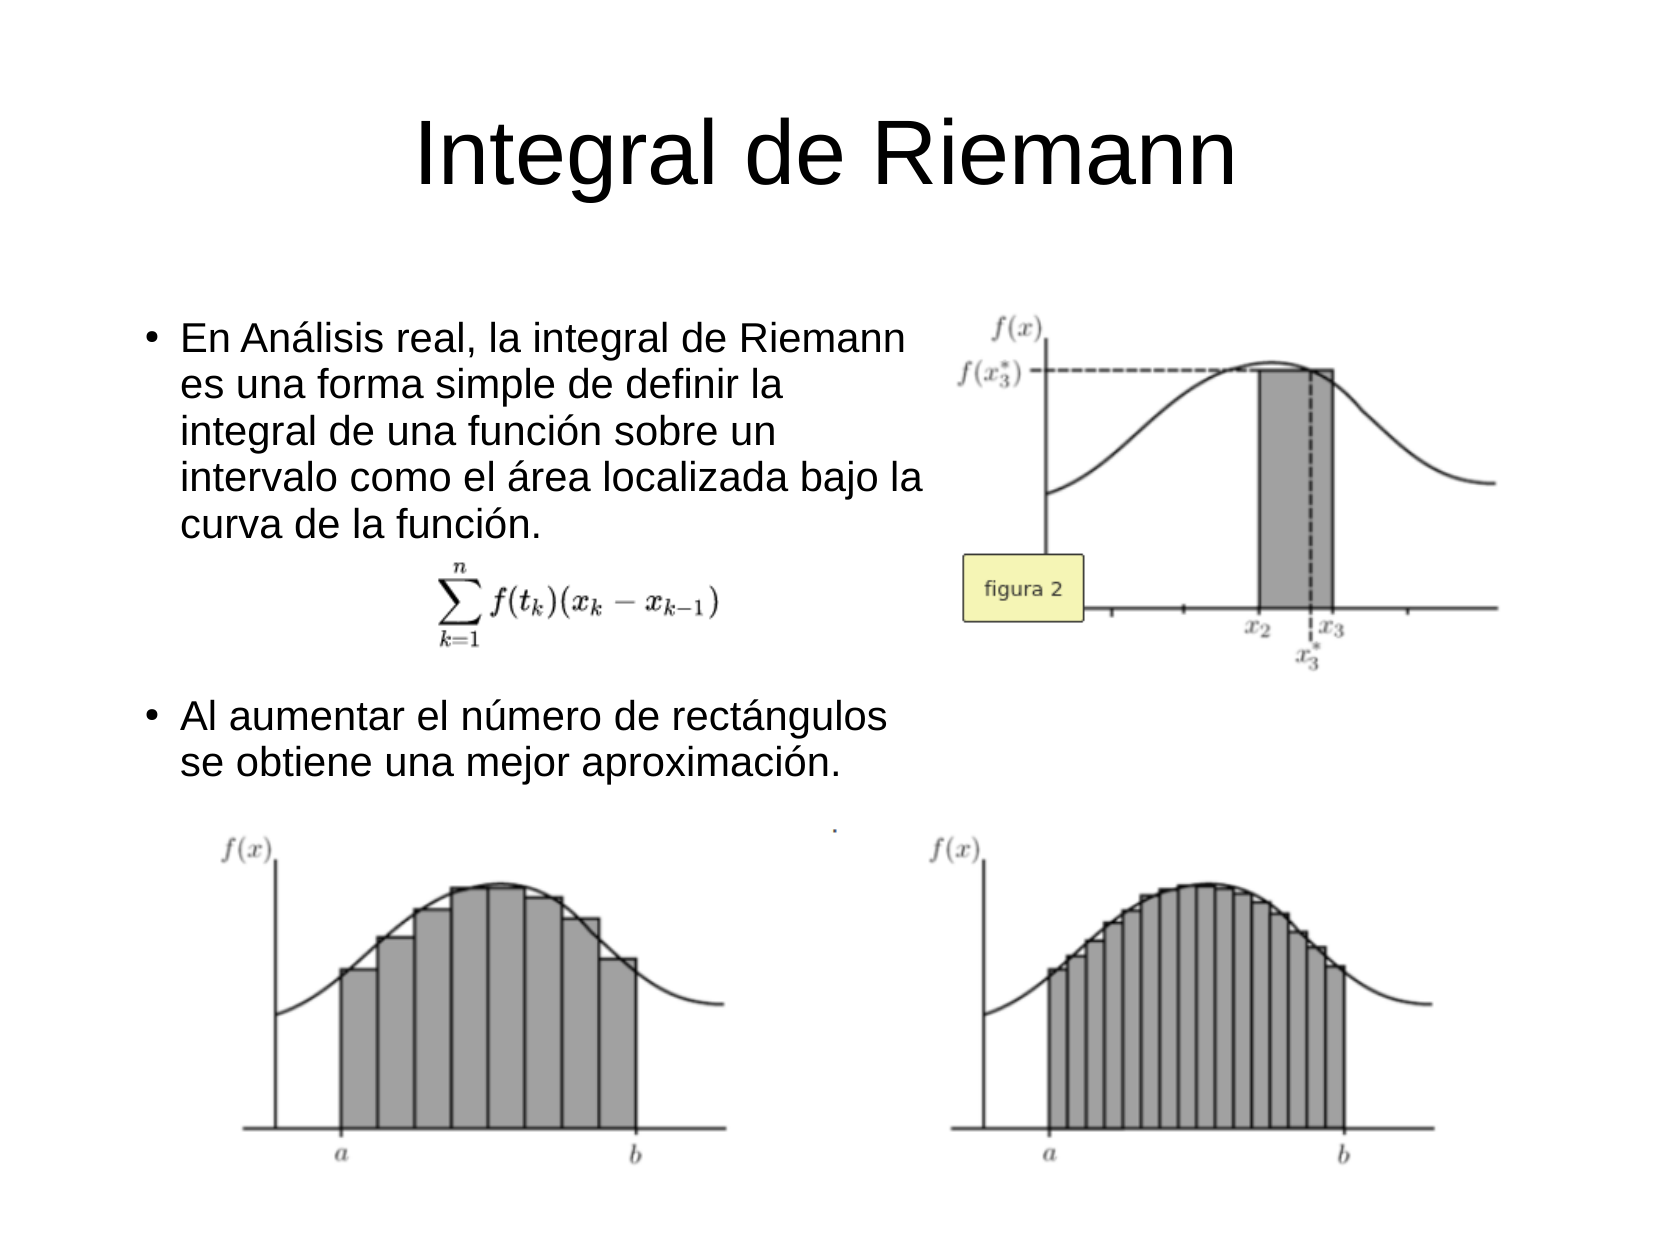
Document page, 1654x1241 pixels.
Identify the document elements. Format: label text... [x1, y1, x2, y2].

picture [401, 555, 744, 662]
picture [177, 803, 1509, 1210]
title Integral de Riemann [82, 49, 1571, 257]
text_box Al aumentar el número de rectángulos se obtiene una mejor aproximación. [129, 685, 945, 793]
text_box En Análisis real, la integral de Riemann es una forma simple de definir la integral de una función sobre un intervalo como el área localizada bajo la curva de la función. [129, 307, 945, 555]
picture [933, 283, 1554, 687]
